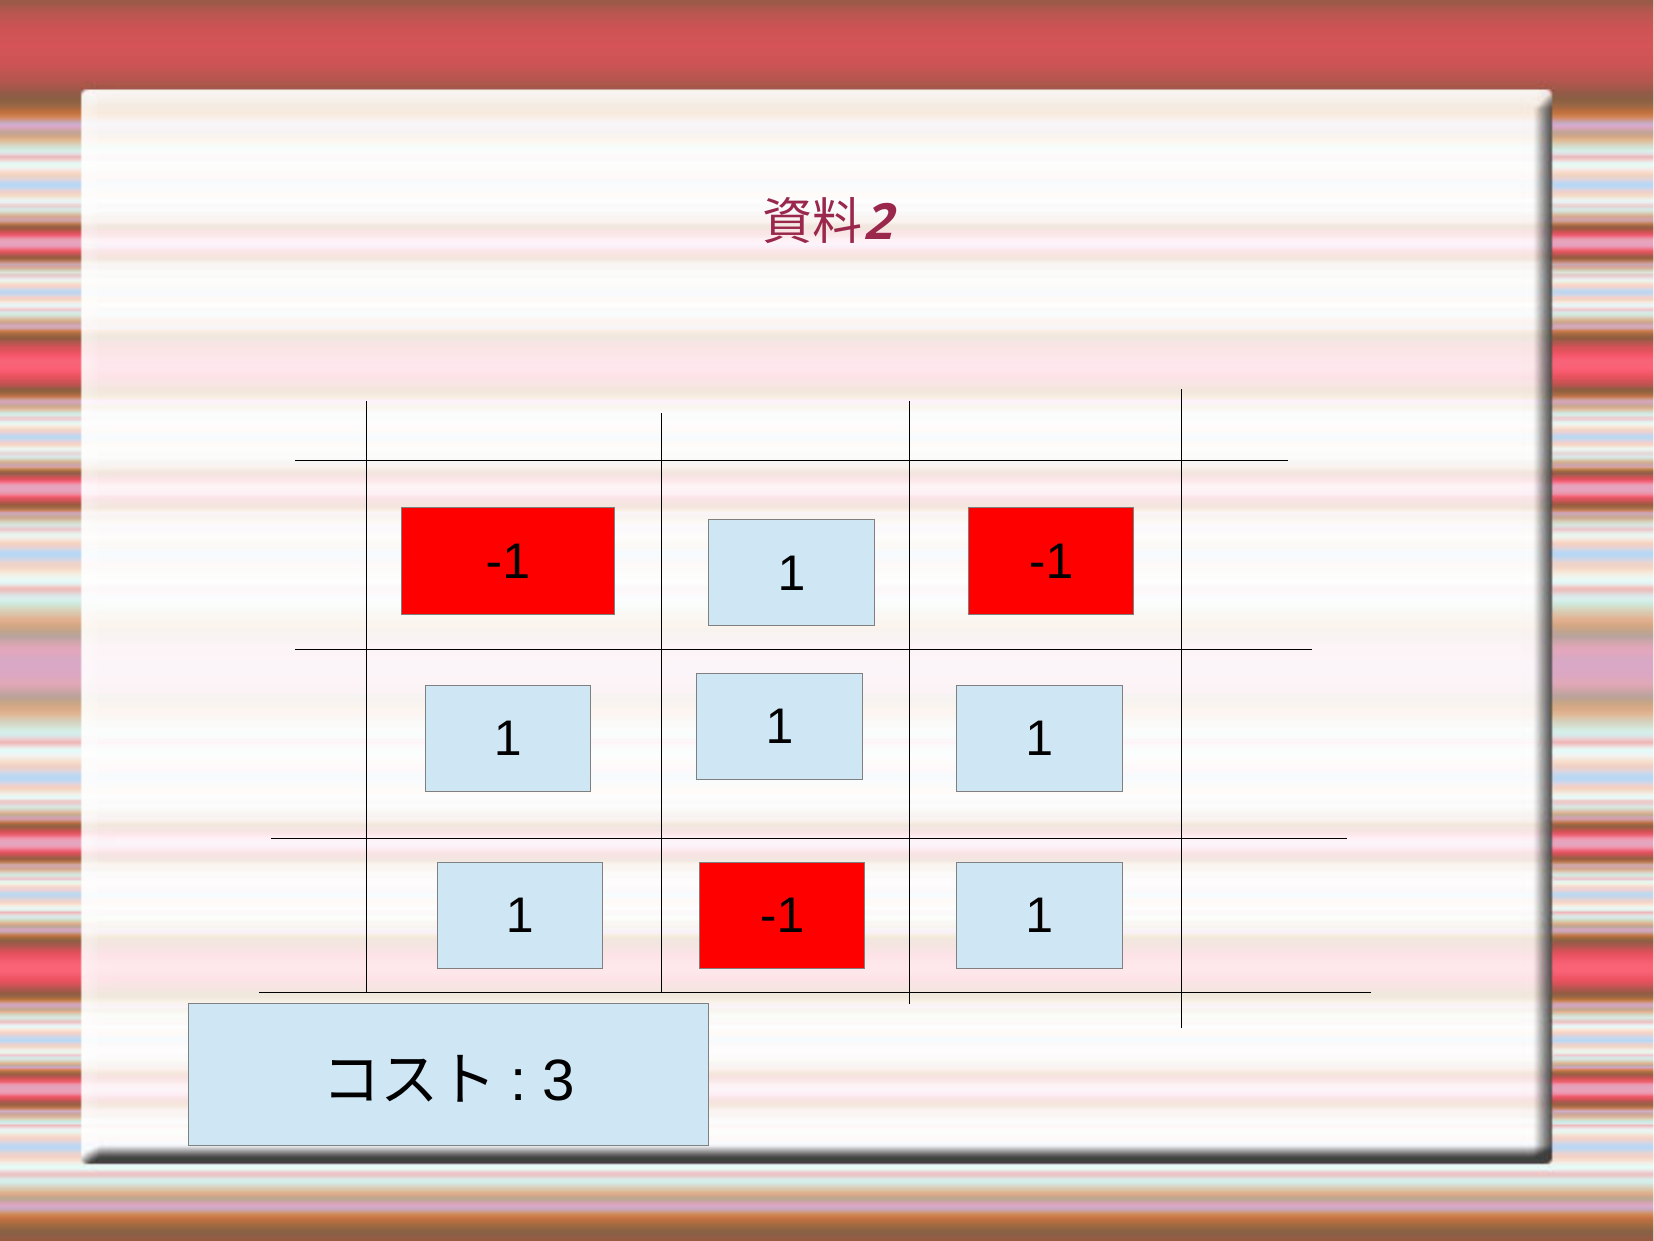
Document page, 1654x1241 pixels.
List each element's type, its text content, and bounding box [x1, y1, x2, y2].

text_box -1 [968, 507, 1134, 615]
text_box 1 [708, 519, 875, 626]
title 資料2 [121, 114, 1534, 322]
text_box 1 [425, 685, 591, 792]
text_box 1 [956, 862, 1123, 969]
text_box -1 [401, 507, 615, 615]
text_box -1 [699, 862, 865, 969]
text_box 1 [437, 862, 603, 969]
text_box 1 [956, 685, 1123, 792]
text_box コスト : 3 [188, 1003, 709, 1146]
picture [0, 0, 1654, 1241]
text_box 1 [696, 673, 863, 780]
